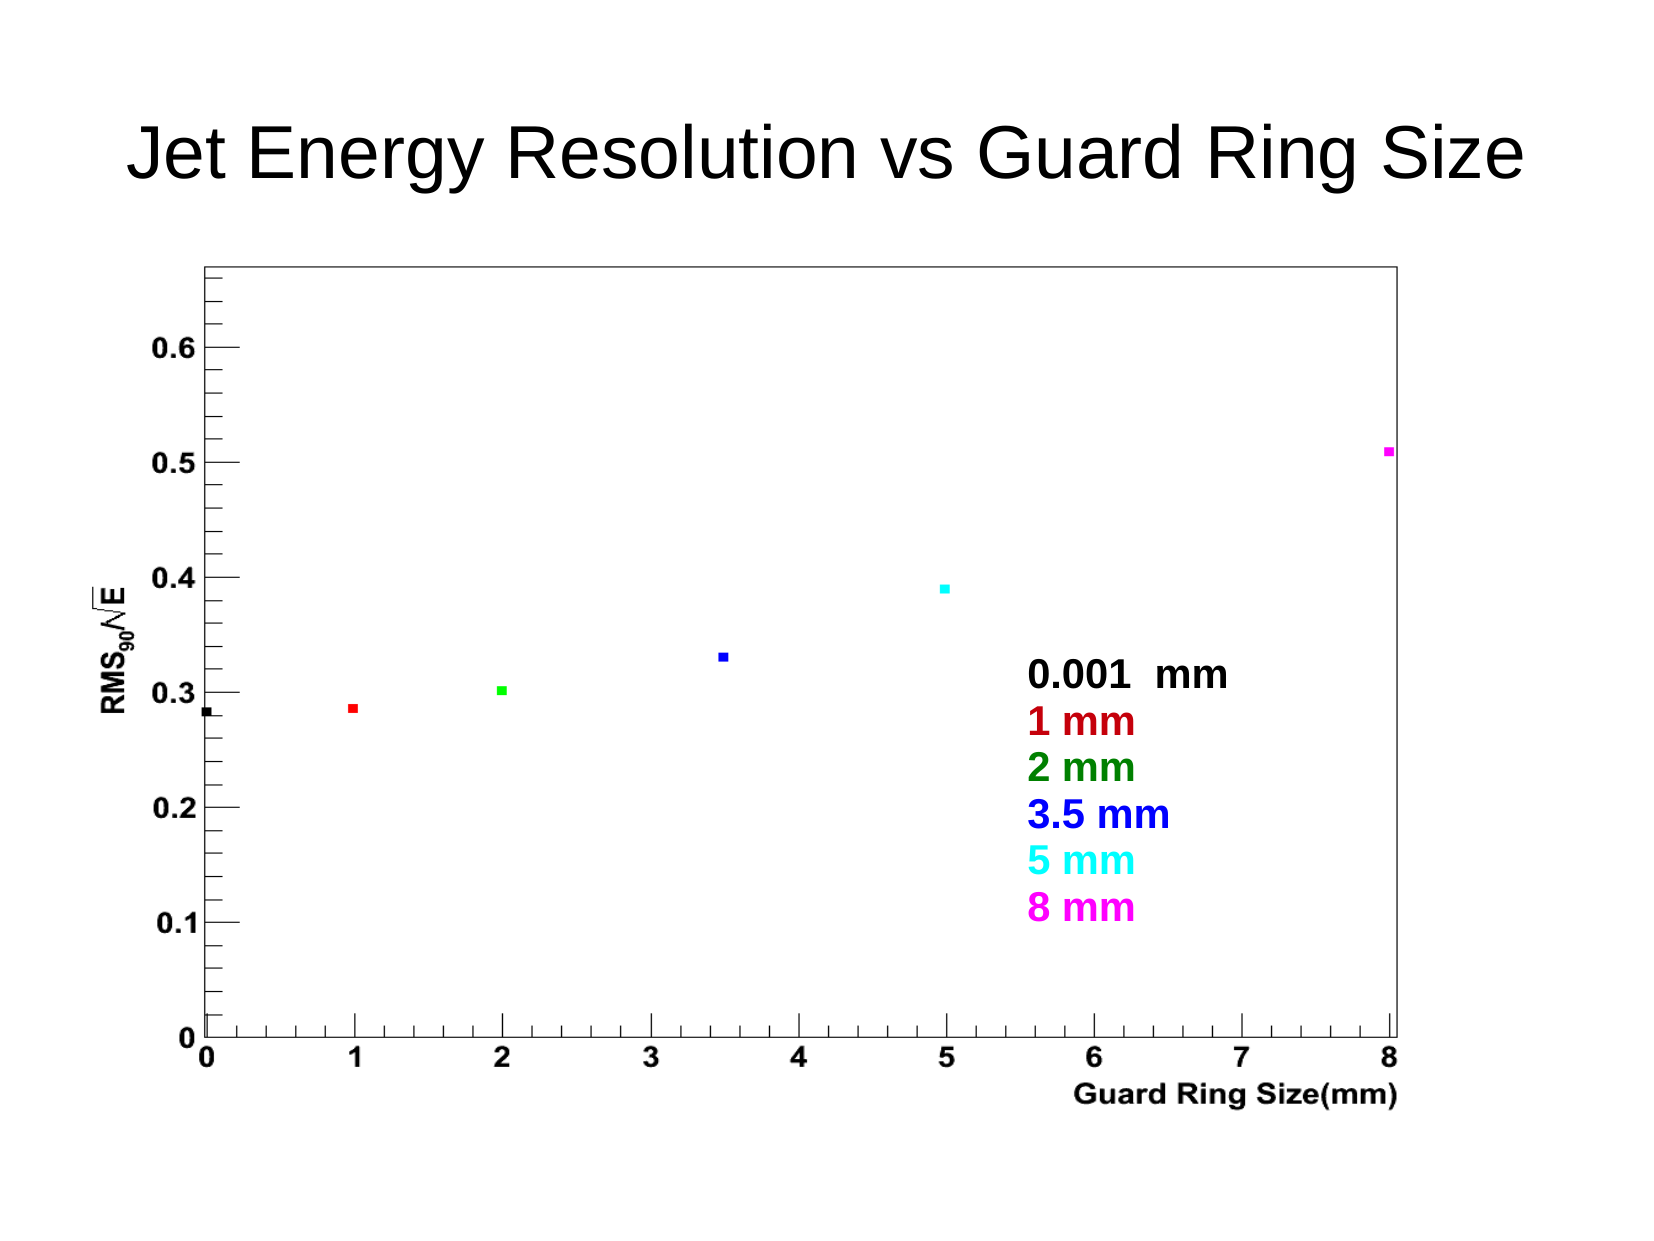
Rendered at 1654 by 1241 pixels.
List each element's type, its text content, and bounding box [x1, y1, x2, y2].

title Jet Energy Resolution vs Guard Ring Size [82, 49, 1571, 257]
picture [75, 224, 1463, 1126]
text_box 0.001 mm 1 mm 2 mm 3.5 mm 5 mm 8 mm [1012, 643, 1276, 938]
